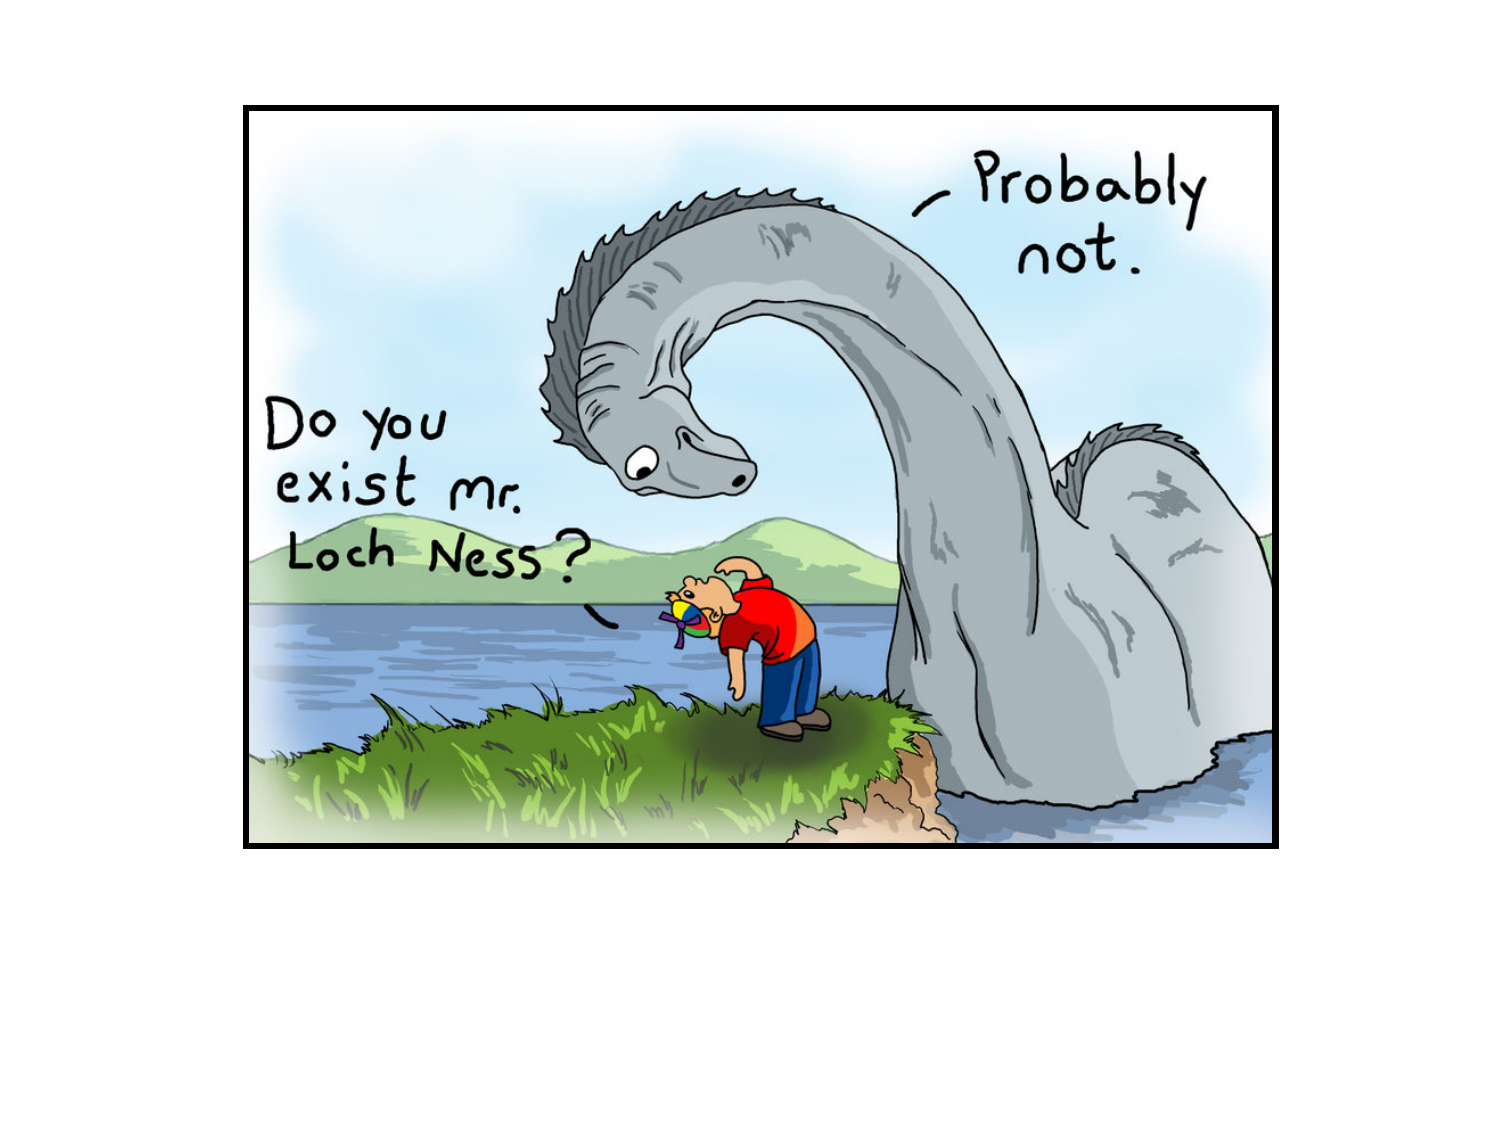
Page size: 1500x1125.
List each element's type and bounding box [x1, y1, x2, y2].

picture [248, 111, 1273, 843]
